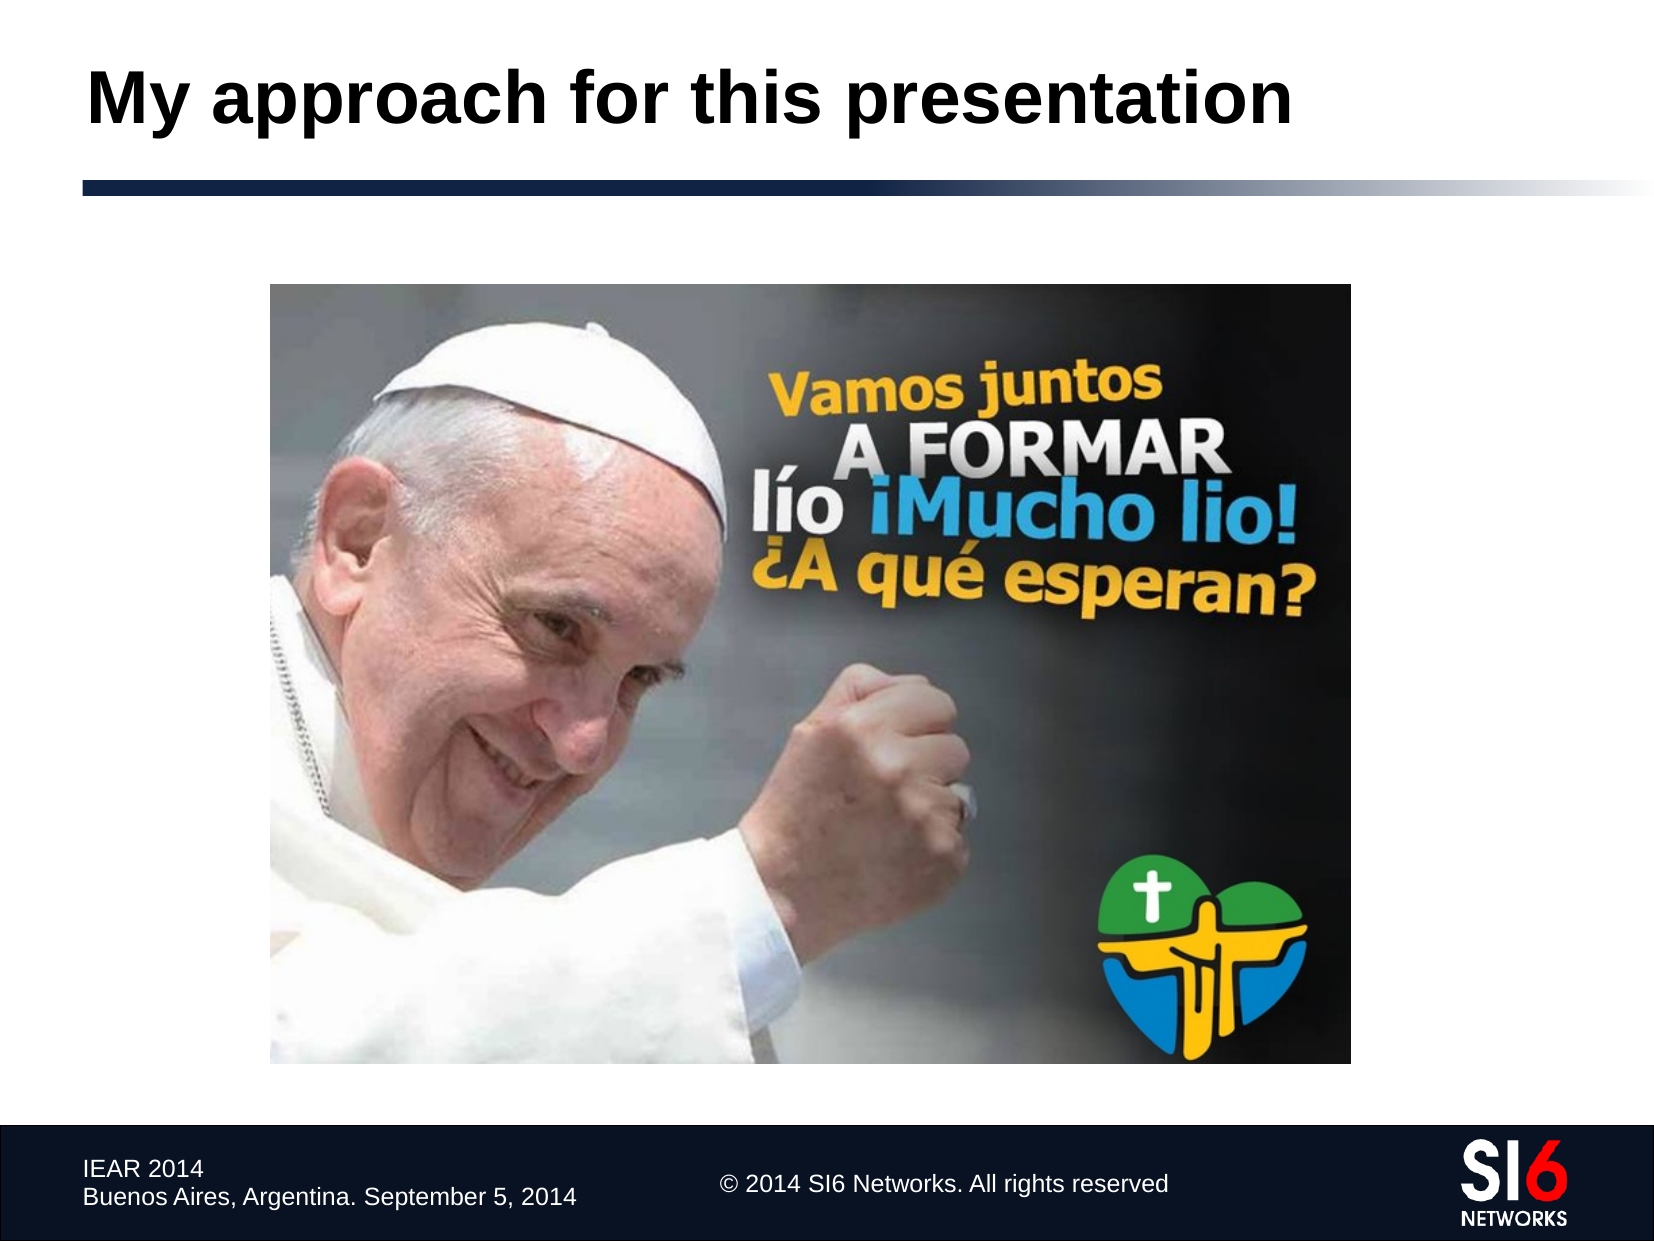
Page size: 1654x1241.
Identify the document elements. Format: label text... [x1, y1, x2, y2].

picture [270, 284, 1351, 1064]
picture [1461, 1139, 1567, 1226]
title My approach for this presentation [86, 30, 1576, 166]
